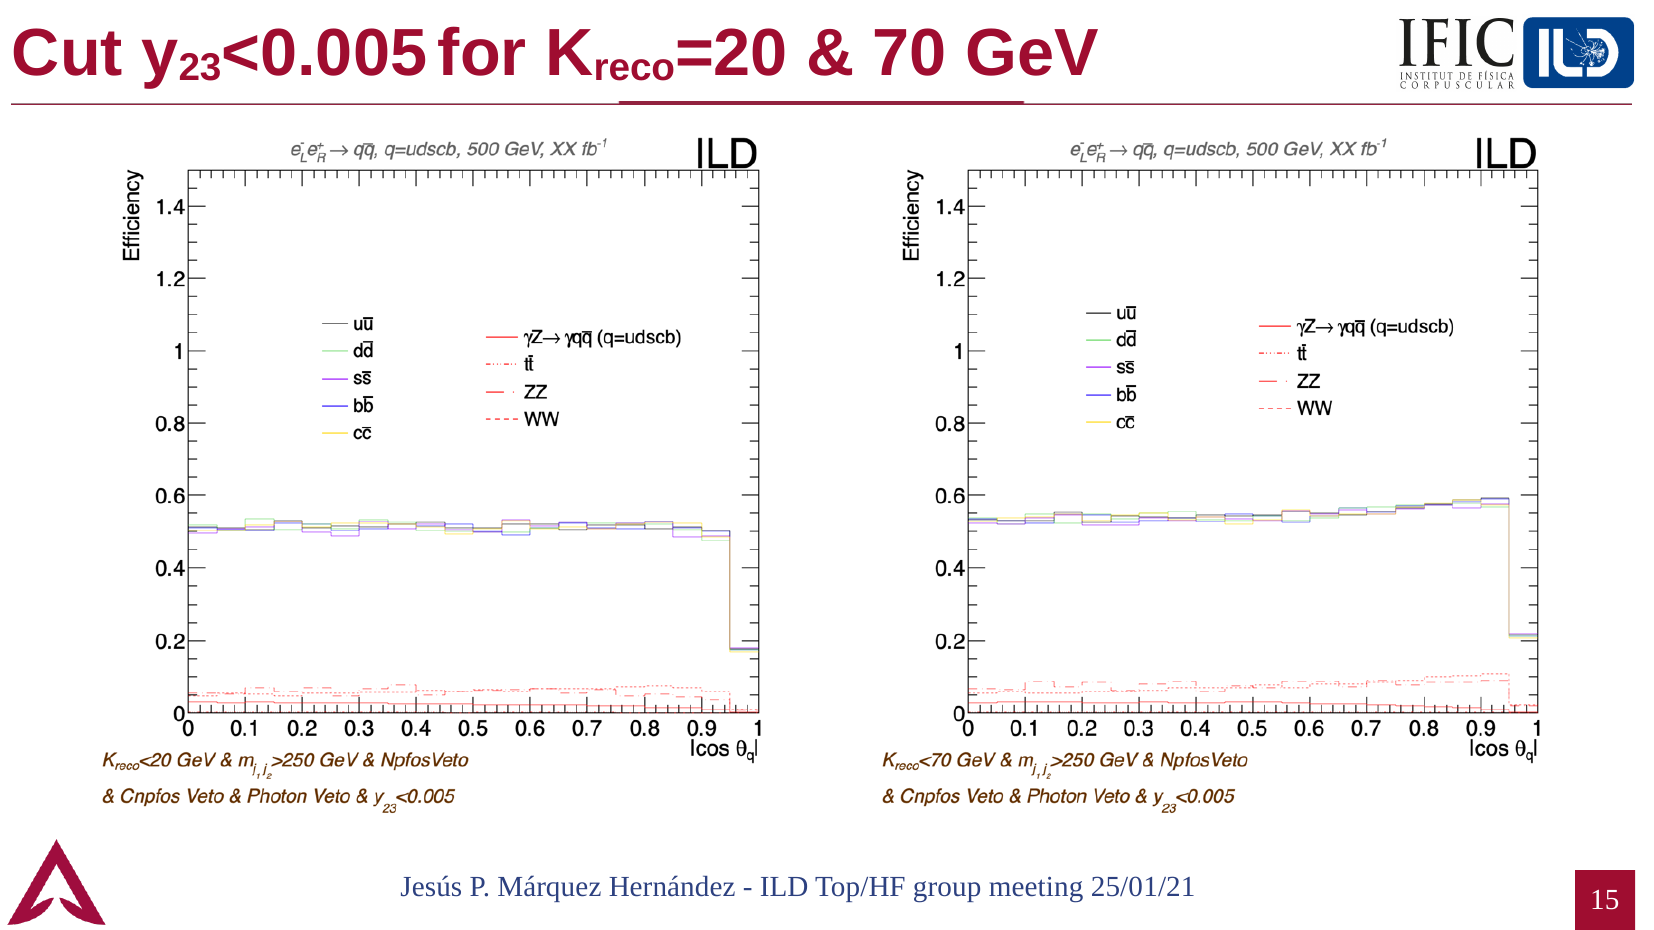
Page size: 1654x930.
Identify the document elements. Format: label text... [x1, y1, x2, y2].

title Cut y23<0.005 for Kreco=20 & 70 GeV [11, 14, 1500, 102]
picture [73, 135, 795, 823]
picture [853, 135, 1574, 823]
picture [1522, 14, 1635, 90]
picture [11, 101, 1632, 105]
picture [7, 839, 106, 925]
picture [1500, 16, 1517, 92]
